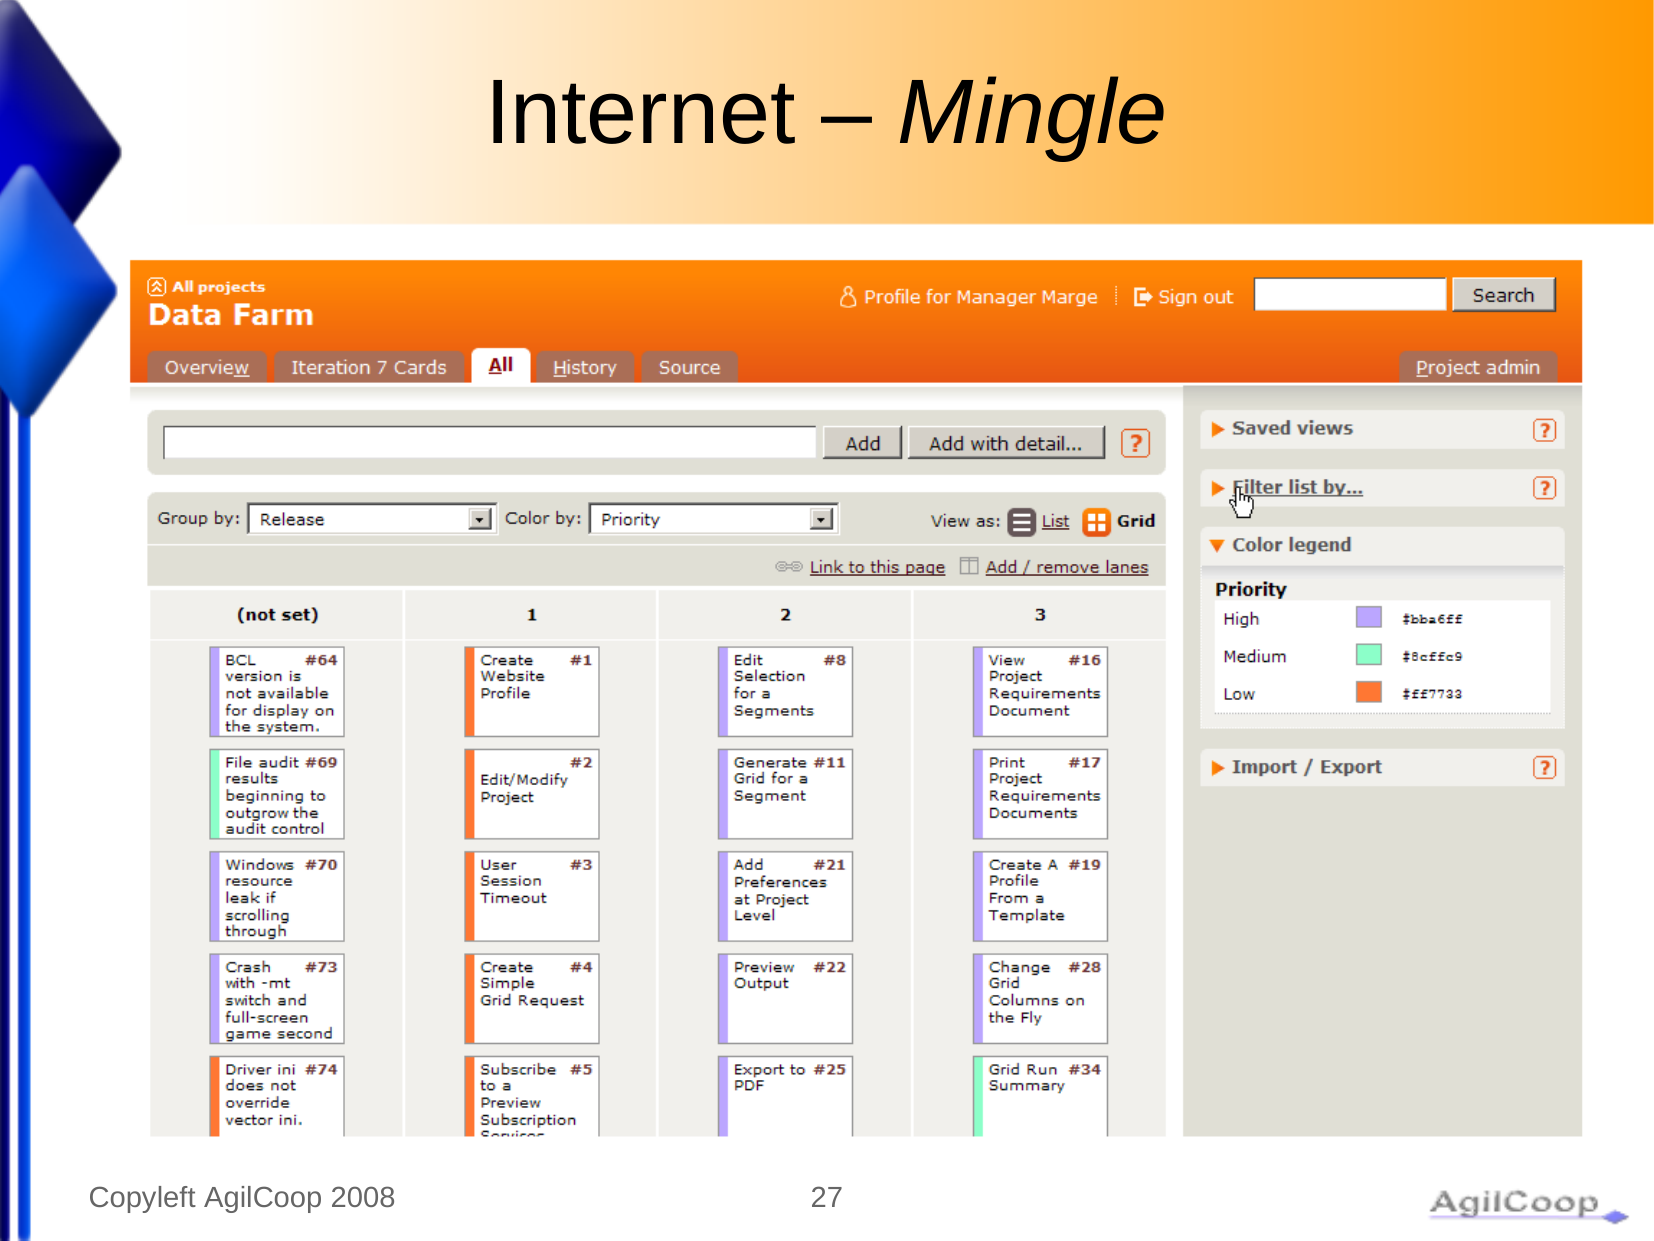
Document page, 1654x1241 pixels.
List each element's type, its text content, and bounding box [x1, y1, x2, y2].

picture [0, 0, 1654, 1241]
title Internet – Mingle [82, 15, 1571, 208]
